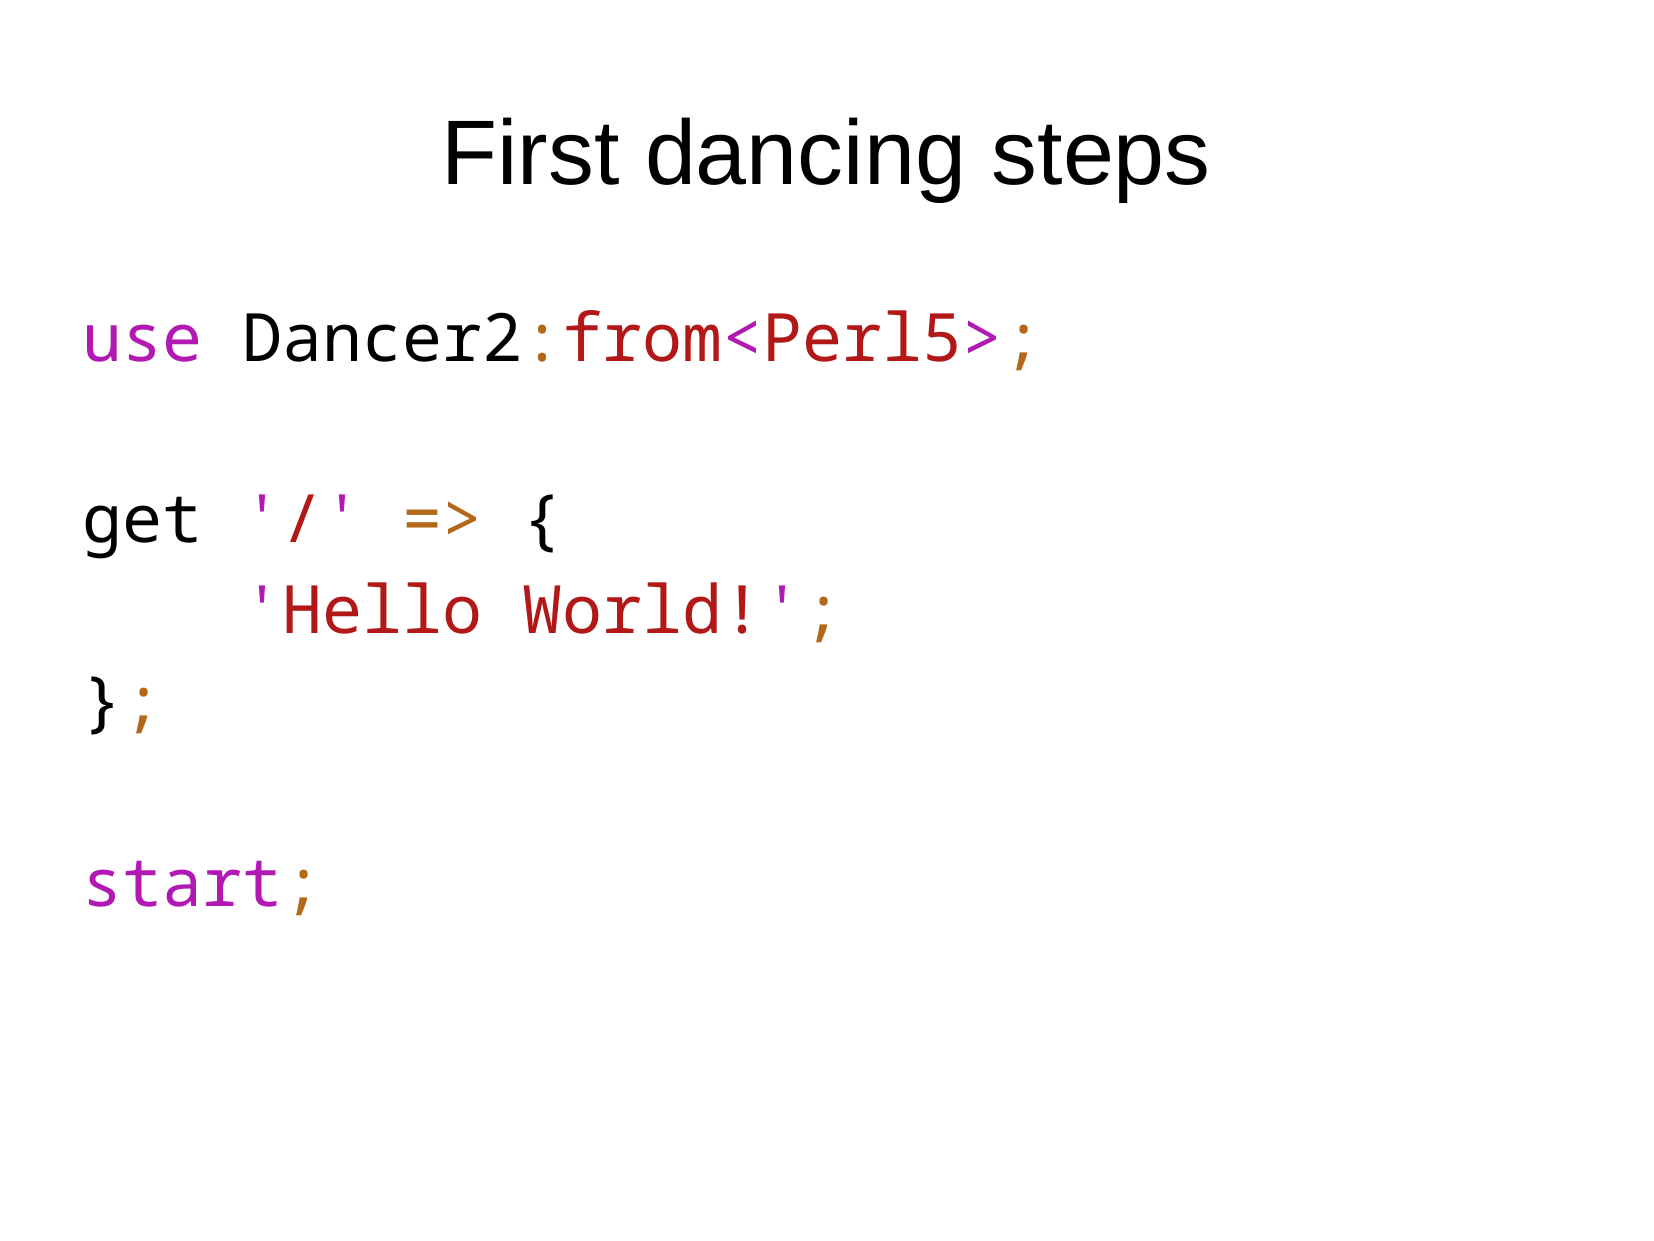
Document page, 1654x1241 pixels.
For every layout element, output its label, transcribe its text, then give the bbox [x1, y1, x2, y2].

list use Dancer2:from<Perl5>; get '/' => { 'Hello World!'; }; start; [82, 290, 1571, 1010]
title First dancing steps [82, 49, 1571, 257]
